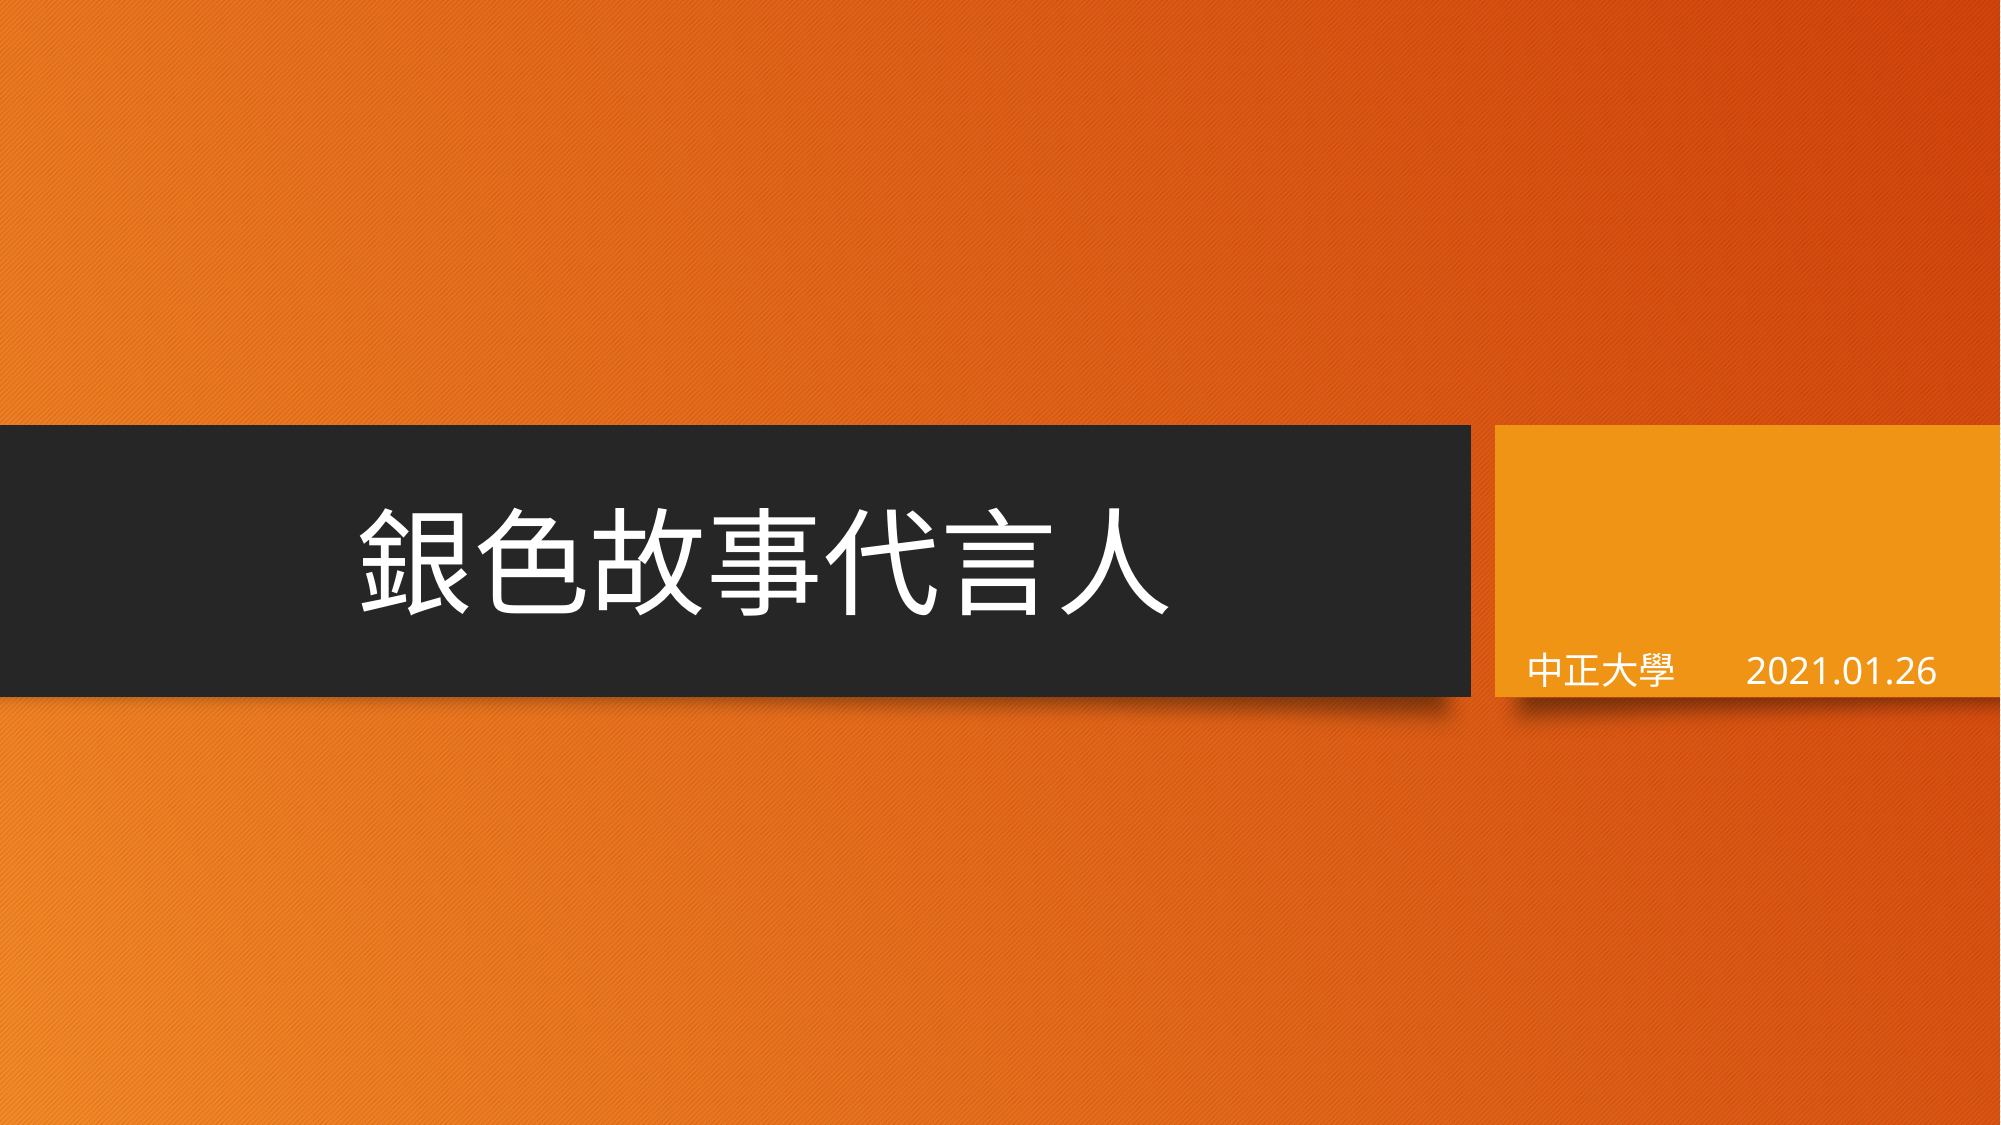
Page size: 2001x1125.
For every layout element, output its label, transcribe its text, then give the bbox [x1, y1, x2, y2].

text_box 2021.01.26 [1731, 639, 1953, 699]
text_box 中正大學 [1511, 639, 1691, 699]
title 銀色故事代言人 [97, 472, 1434, 640]
